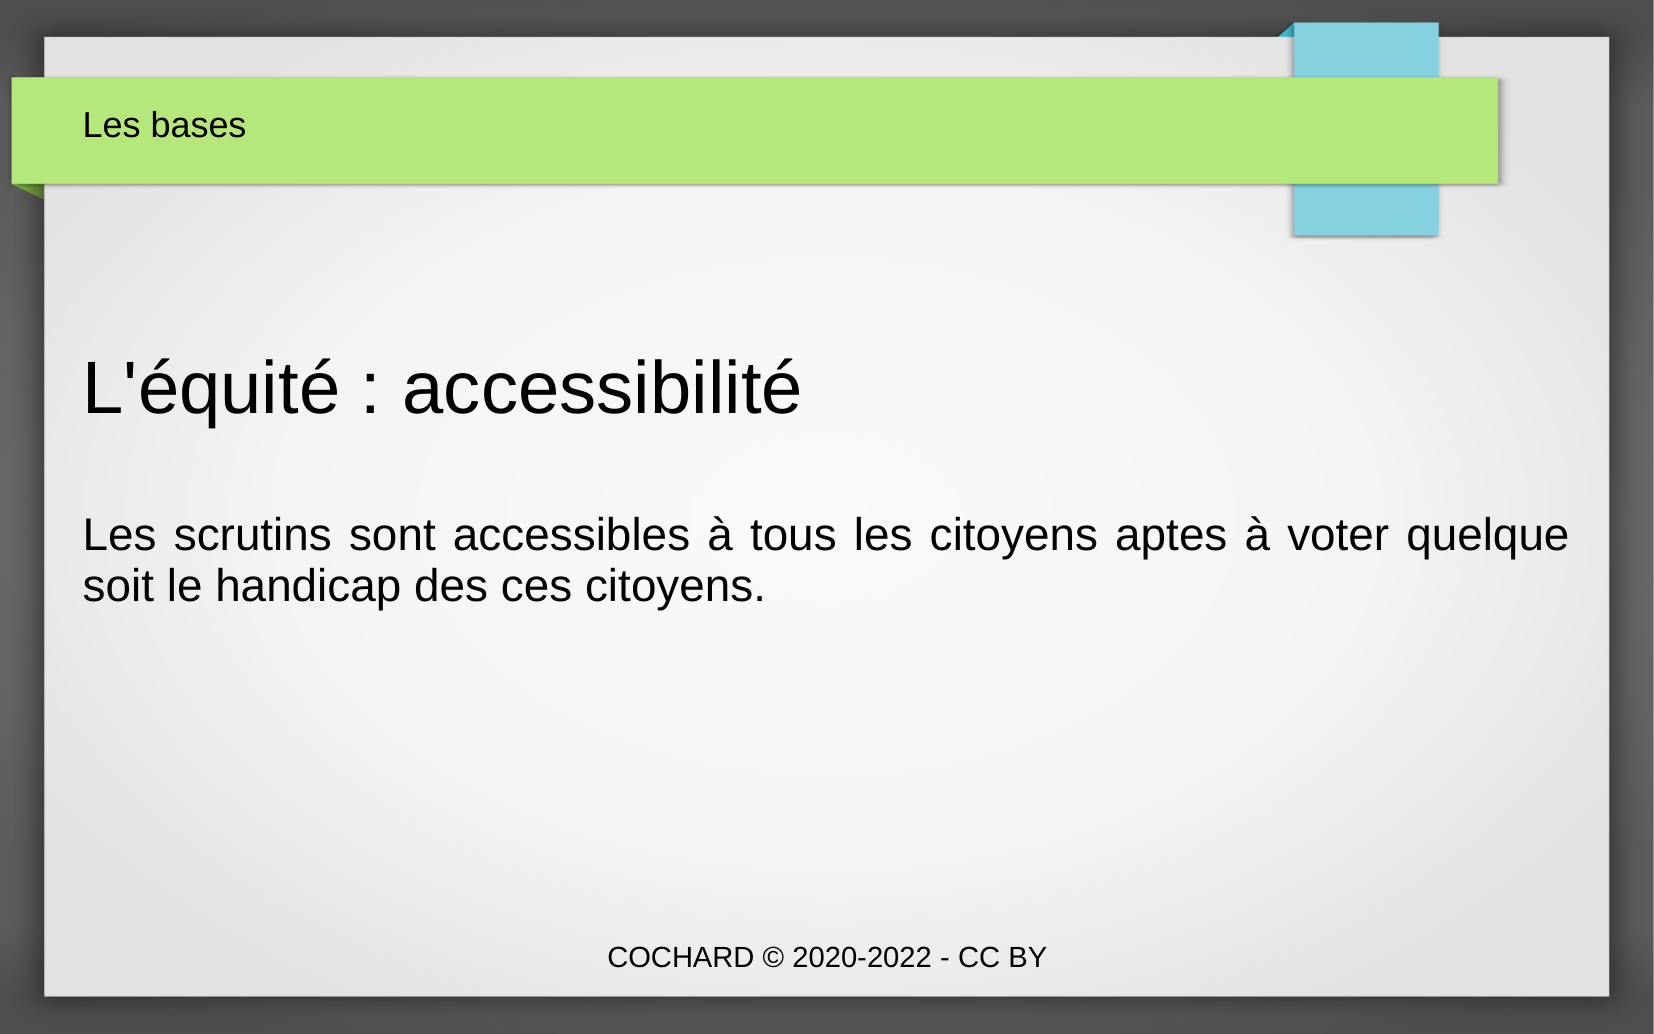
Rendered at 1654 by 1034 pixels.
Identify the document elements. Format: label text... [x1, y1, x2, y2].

list L'équité : accessibilité Les scrutins sont accessibles à tous les citoyens aptes à voter quelque soit le handicap des ces citoyens. [82, 249, 1571, 849]
picture [0, 0, 1654, 1034]
title Les bases [82, 39, 1235, 210]
